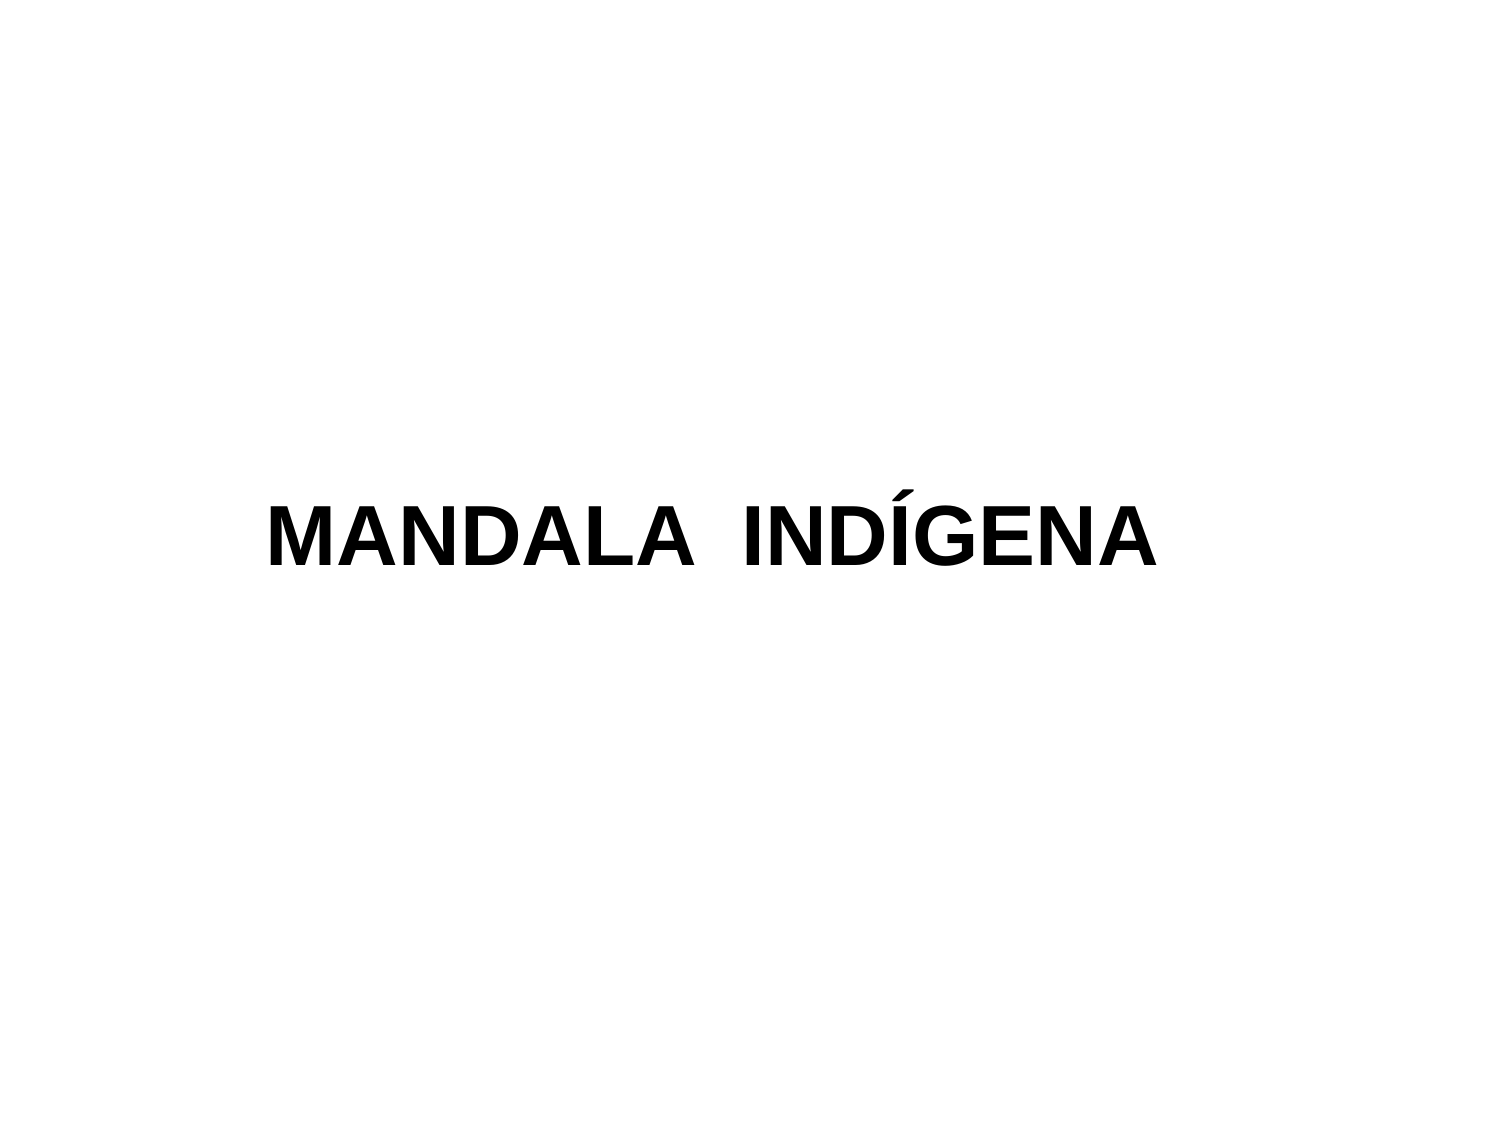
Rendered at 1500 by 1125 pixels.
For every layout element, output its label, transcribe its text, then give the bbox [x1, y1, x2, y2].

title MANDALA INDÍGENA [37, 472, 1388, 660]
